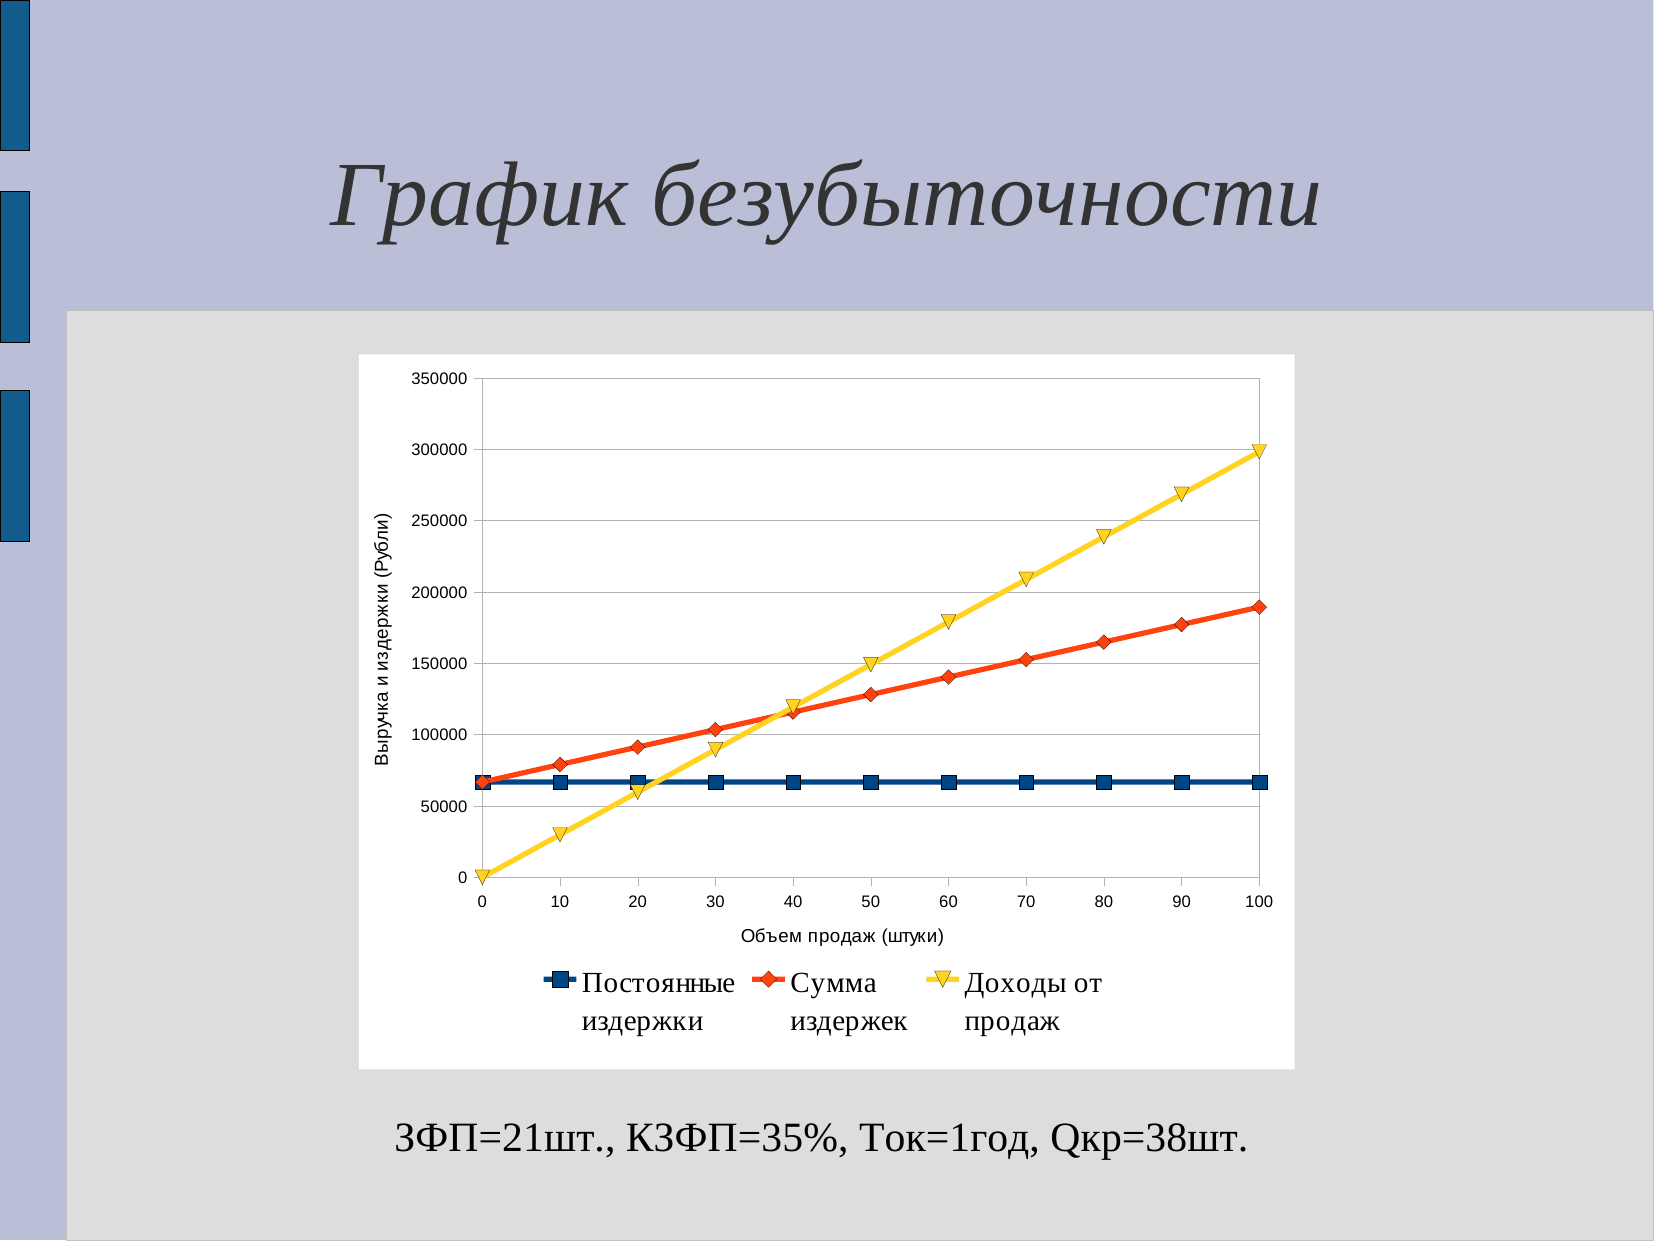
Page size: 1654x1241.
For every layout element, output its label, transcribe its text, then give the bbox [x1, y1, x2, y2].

subtitle ЗФП=21шт., КЗФП=35%, Ток=1год, Qкр=38шт. [354, 1092, 1300, 1182]
title График безубыточности [121, 91, 1534, 299]
picture [358, 354, 1295, 1070]
